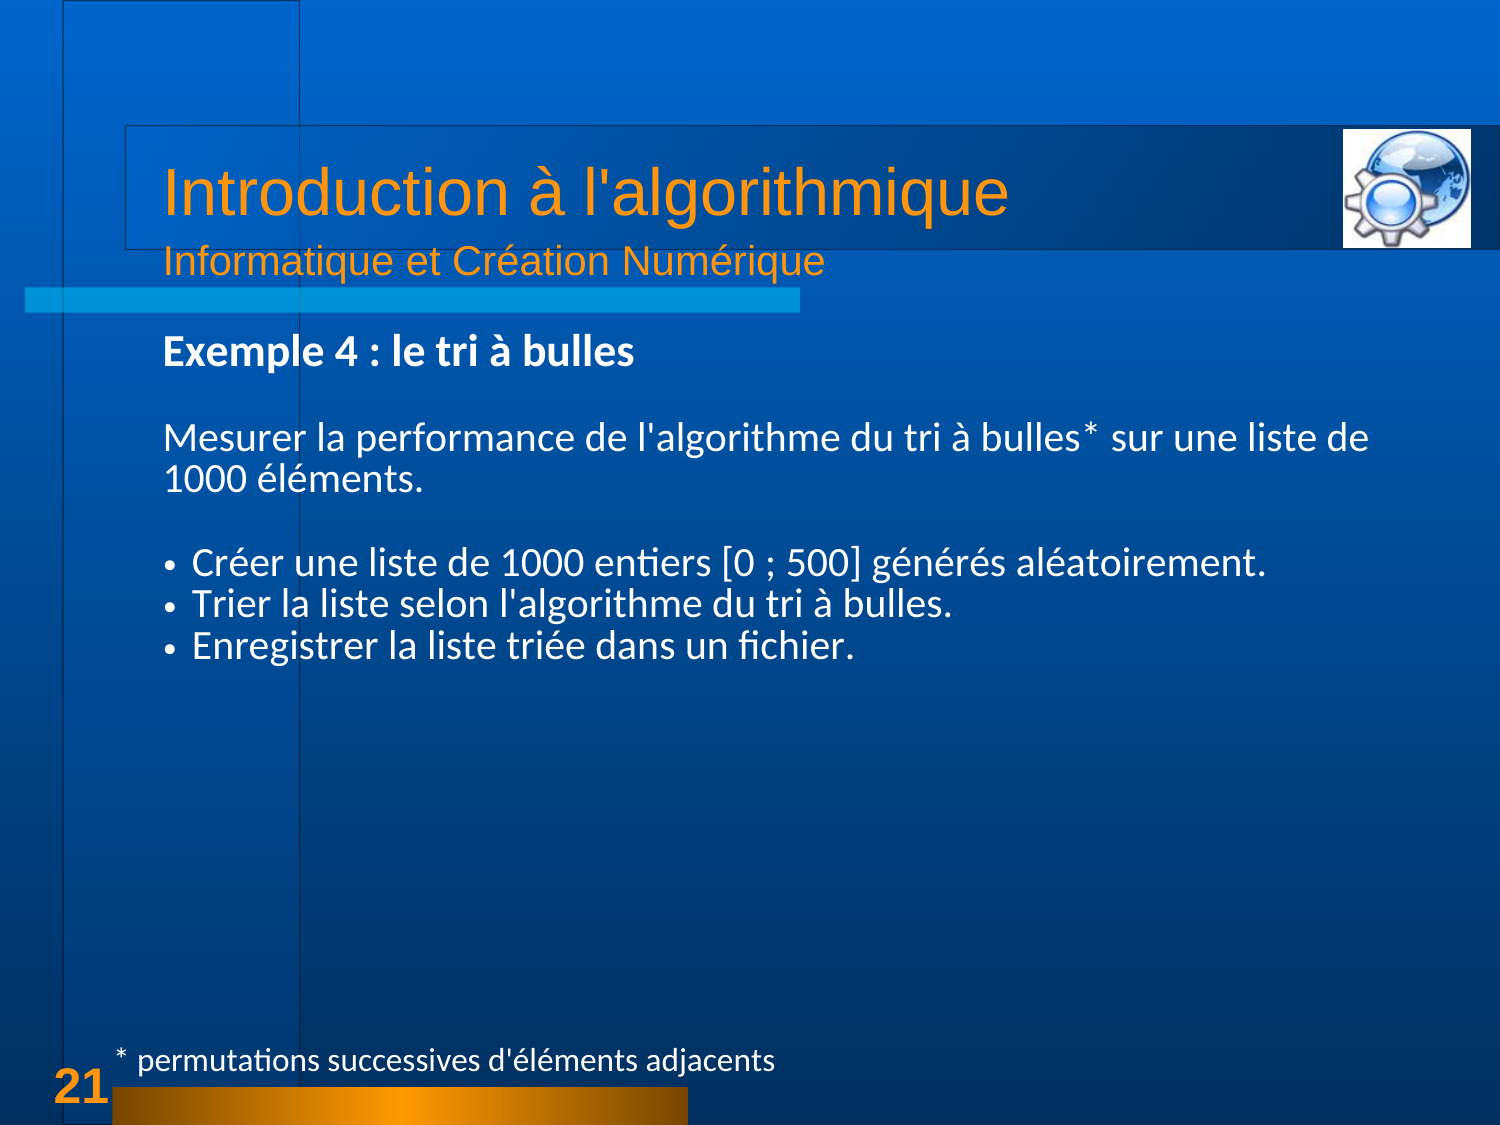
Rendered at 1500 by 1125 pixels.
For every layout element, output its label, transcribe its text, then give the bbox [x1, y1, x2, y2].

text_box * permutations successives d'éléments adjacents [98, 1039, 1152, 1095]
text_box Exemple 4 : le tri à bulles Mesurer la performance de l'algorithme du tri à bulles* sur une liste de 1000 éléments. Créer une liste de 1000 entiers [0 ; 500] générés aléatoirement. Trier la liste selon l'algorithme du tri à bulles. Enregistrer la liste triée dans un fichier. [147, 324, 1418, 945]
picture [1343, 129, 1471, 248]
